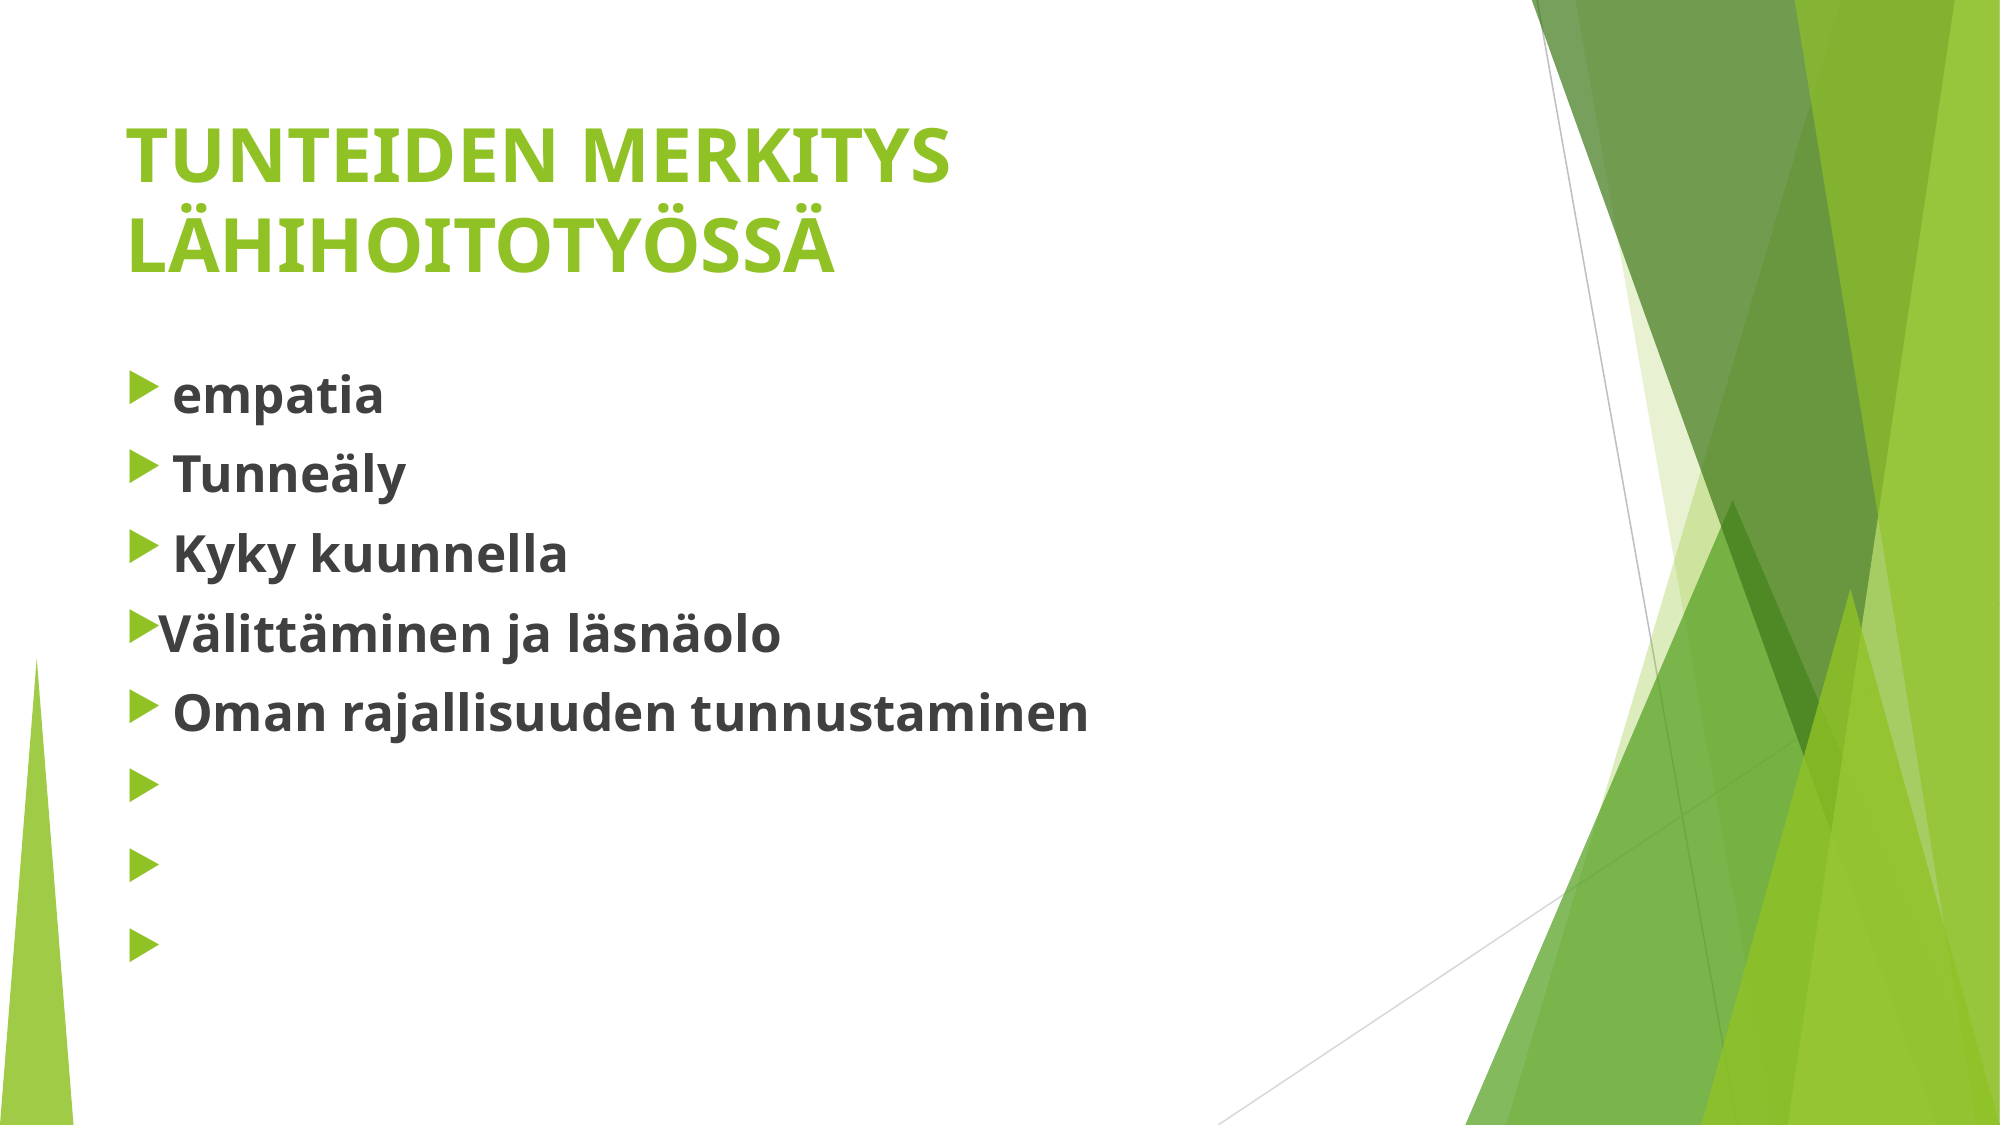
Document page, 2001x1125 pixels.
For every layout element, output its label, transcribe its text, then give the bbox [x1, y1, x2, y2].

list empatia Tunneäly Kyky kuunnella Välittäminen ja läsnäolo Oman rajallisuuden tunnustaminen [111, 354, 1522, 992]
title TUNTEIDEN MERKITYS LÄHIHOITOTYÖSSÄ [111, 99, 1522, 317]
